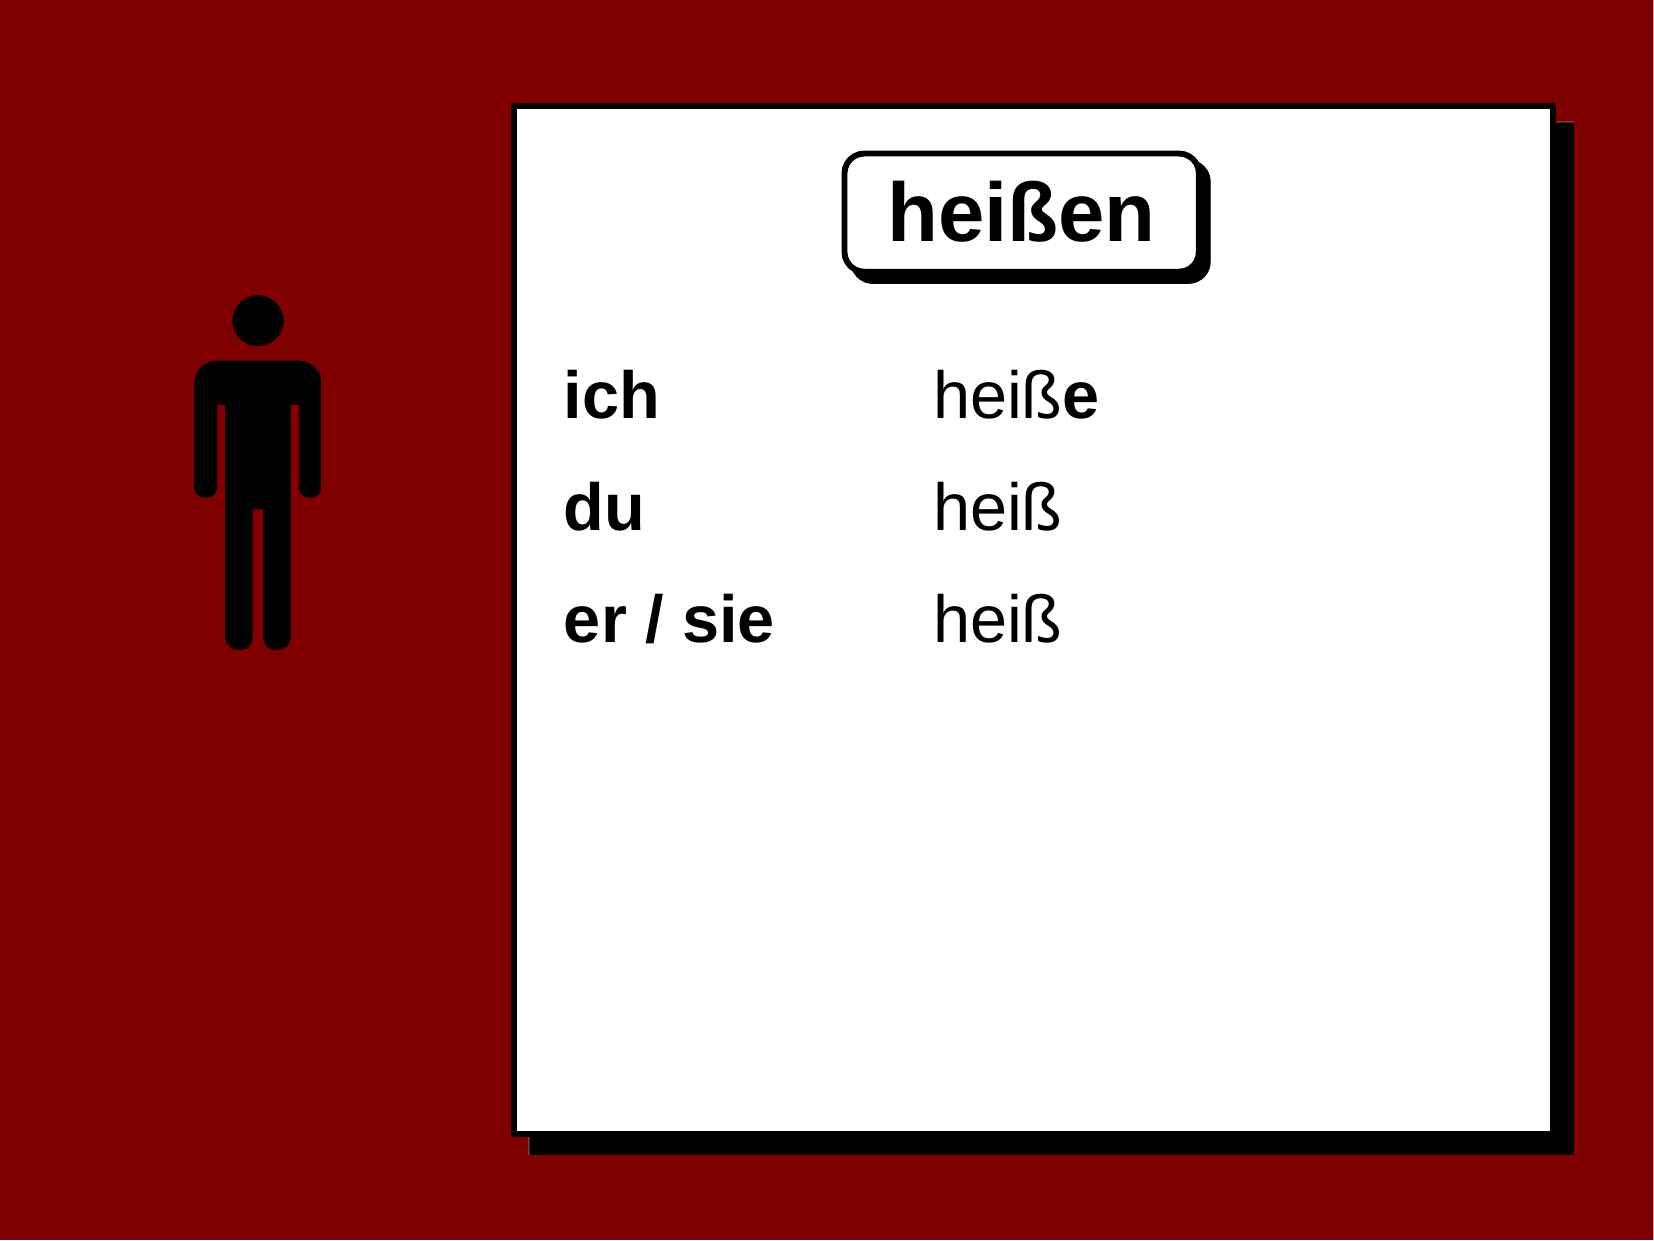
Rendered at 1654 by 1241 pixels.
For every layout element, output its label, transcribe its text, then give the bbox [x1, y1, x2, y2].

text_box [513, 106, 1554, 1134]
text_box heißen [844, 153, 1199, 272]
text_box ich heiße du heiß er / sie heiß [549, 312, 1554, 756]
picture [194, 295, 321, 650]
